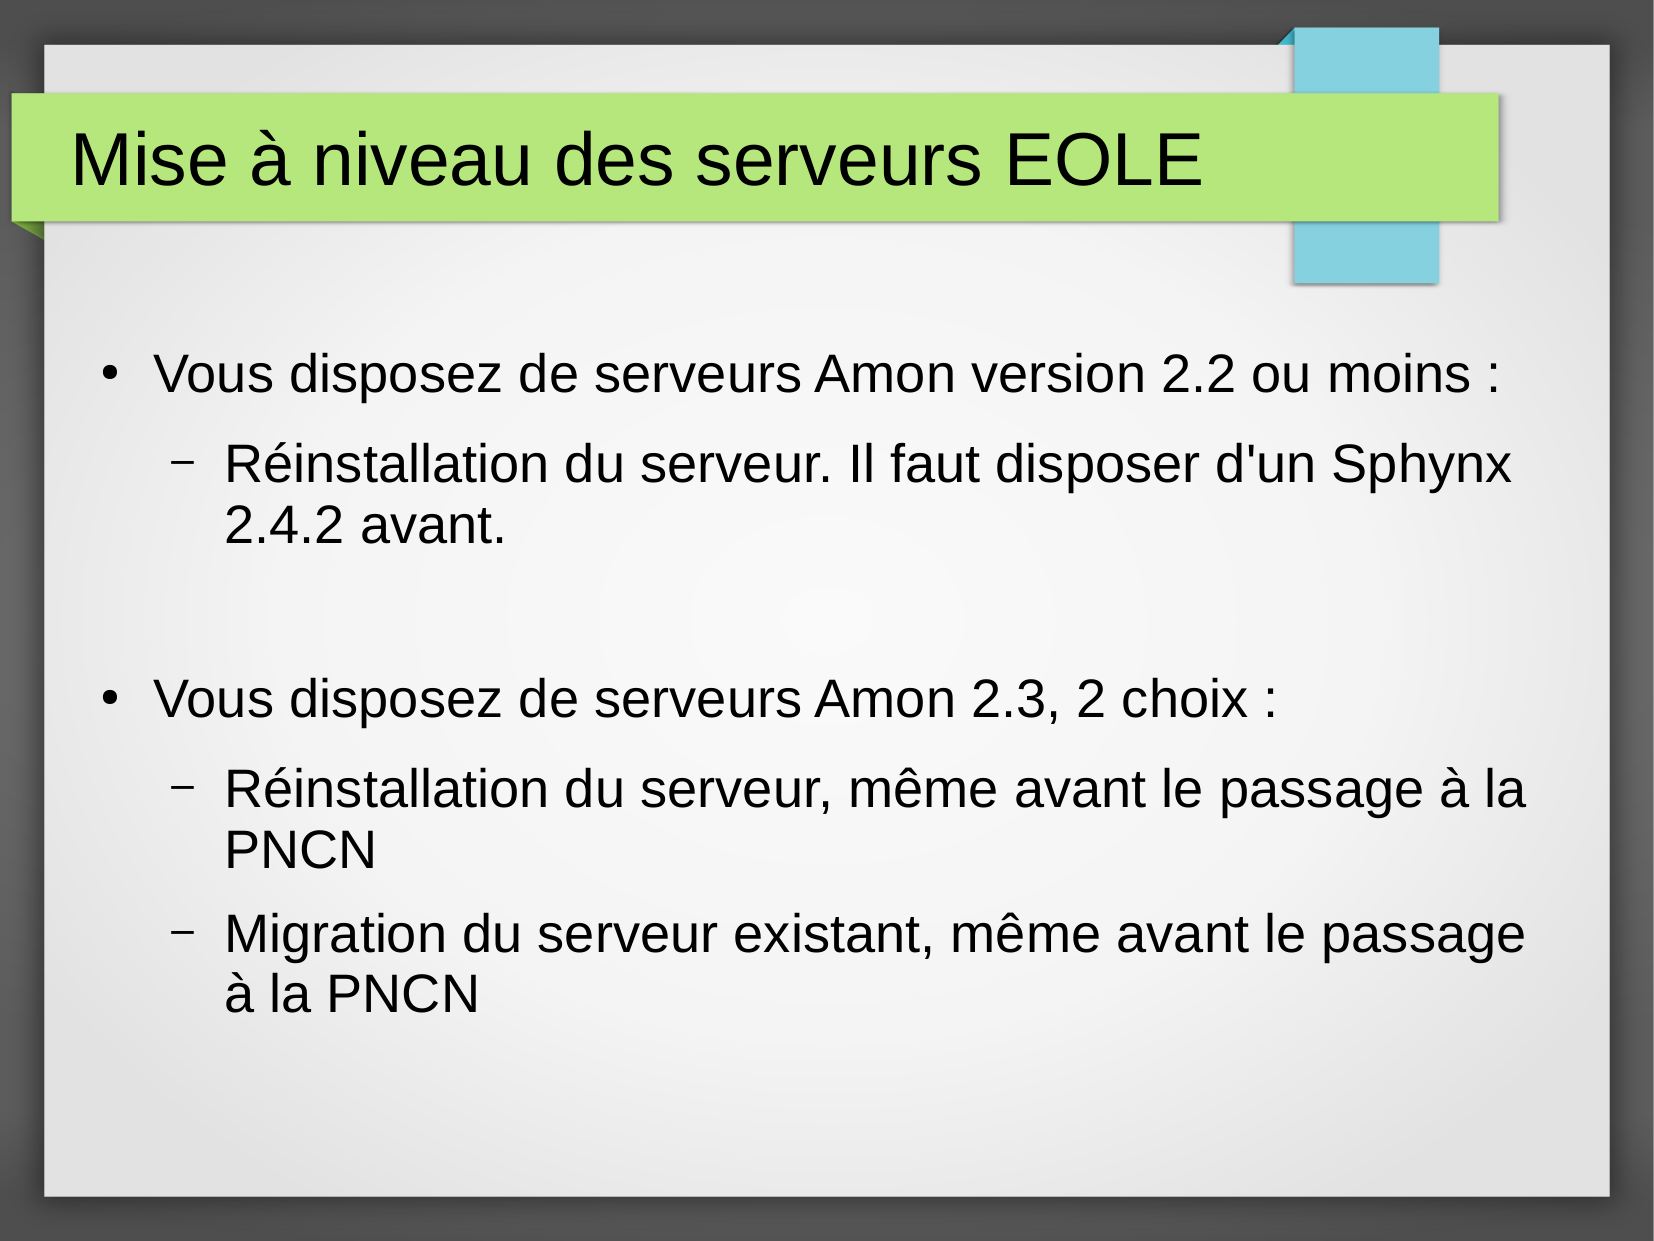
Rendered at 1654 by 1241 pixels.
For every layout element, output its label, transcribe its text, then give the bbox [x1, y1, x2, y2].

title Mise à niveau des serveurs EOLE [70, 106, 1229, 213]
picture [0, 0, 1654, 1241]
list Vous disposez de serveurs Amon version 2.2 ou moins : Réinstallation du serveur. Il faut disposer d'un Sphynx 2.4.2 avant. Vous disposez de serveurs Amon 2.3, 2 choix : Réinstallation du serveur, même avant le passage à la PNCN Migration du serveur existant, même avant le passage à la PNCN [82, 343, 1538, 1063]
